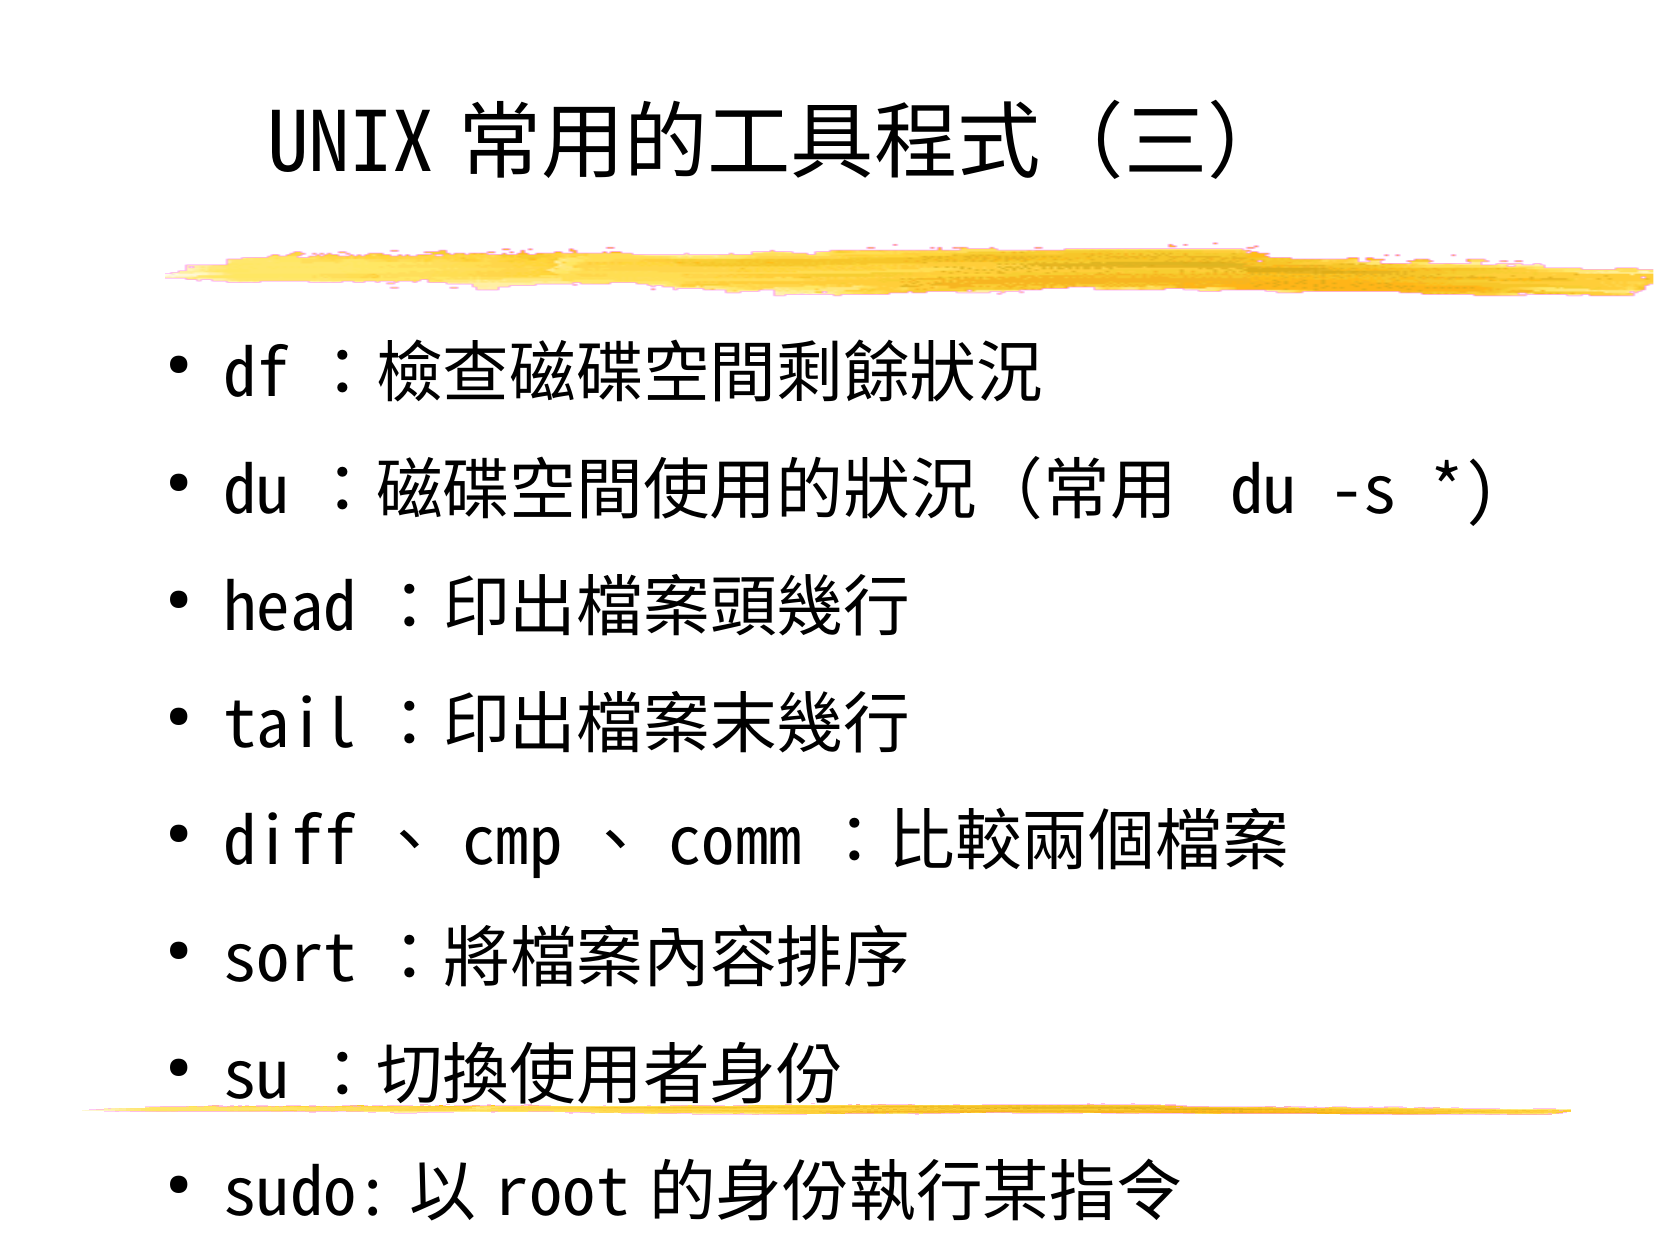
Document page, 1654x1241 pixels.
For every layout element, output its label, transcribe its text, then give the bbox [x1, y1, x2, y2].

title UNIX常用的工具程式（三） [76, 28, 1482, 236]
picture [82, 1102, 1571, 1117]
list df：檢查磁碟空間剩餘狀況 du：磁碟空間使用的狀況（常用 du -s *) head：印出檔案頭幾行 tail：印出檔案末幾行 diff、cmp、comm：比較兩個檔案 sort：將檔案內容排序 su：切換使用者身份 sudo:以root的身份執行某指令 [166, 312, 1573, 1057]
picture [165, 237, 1654, 308]
